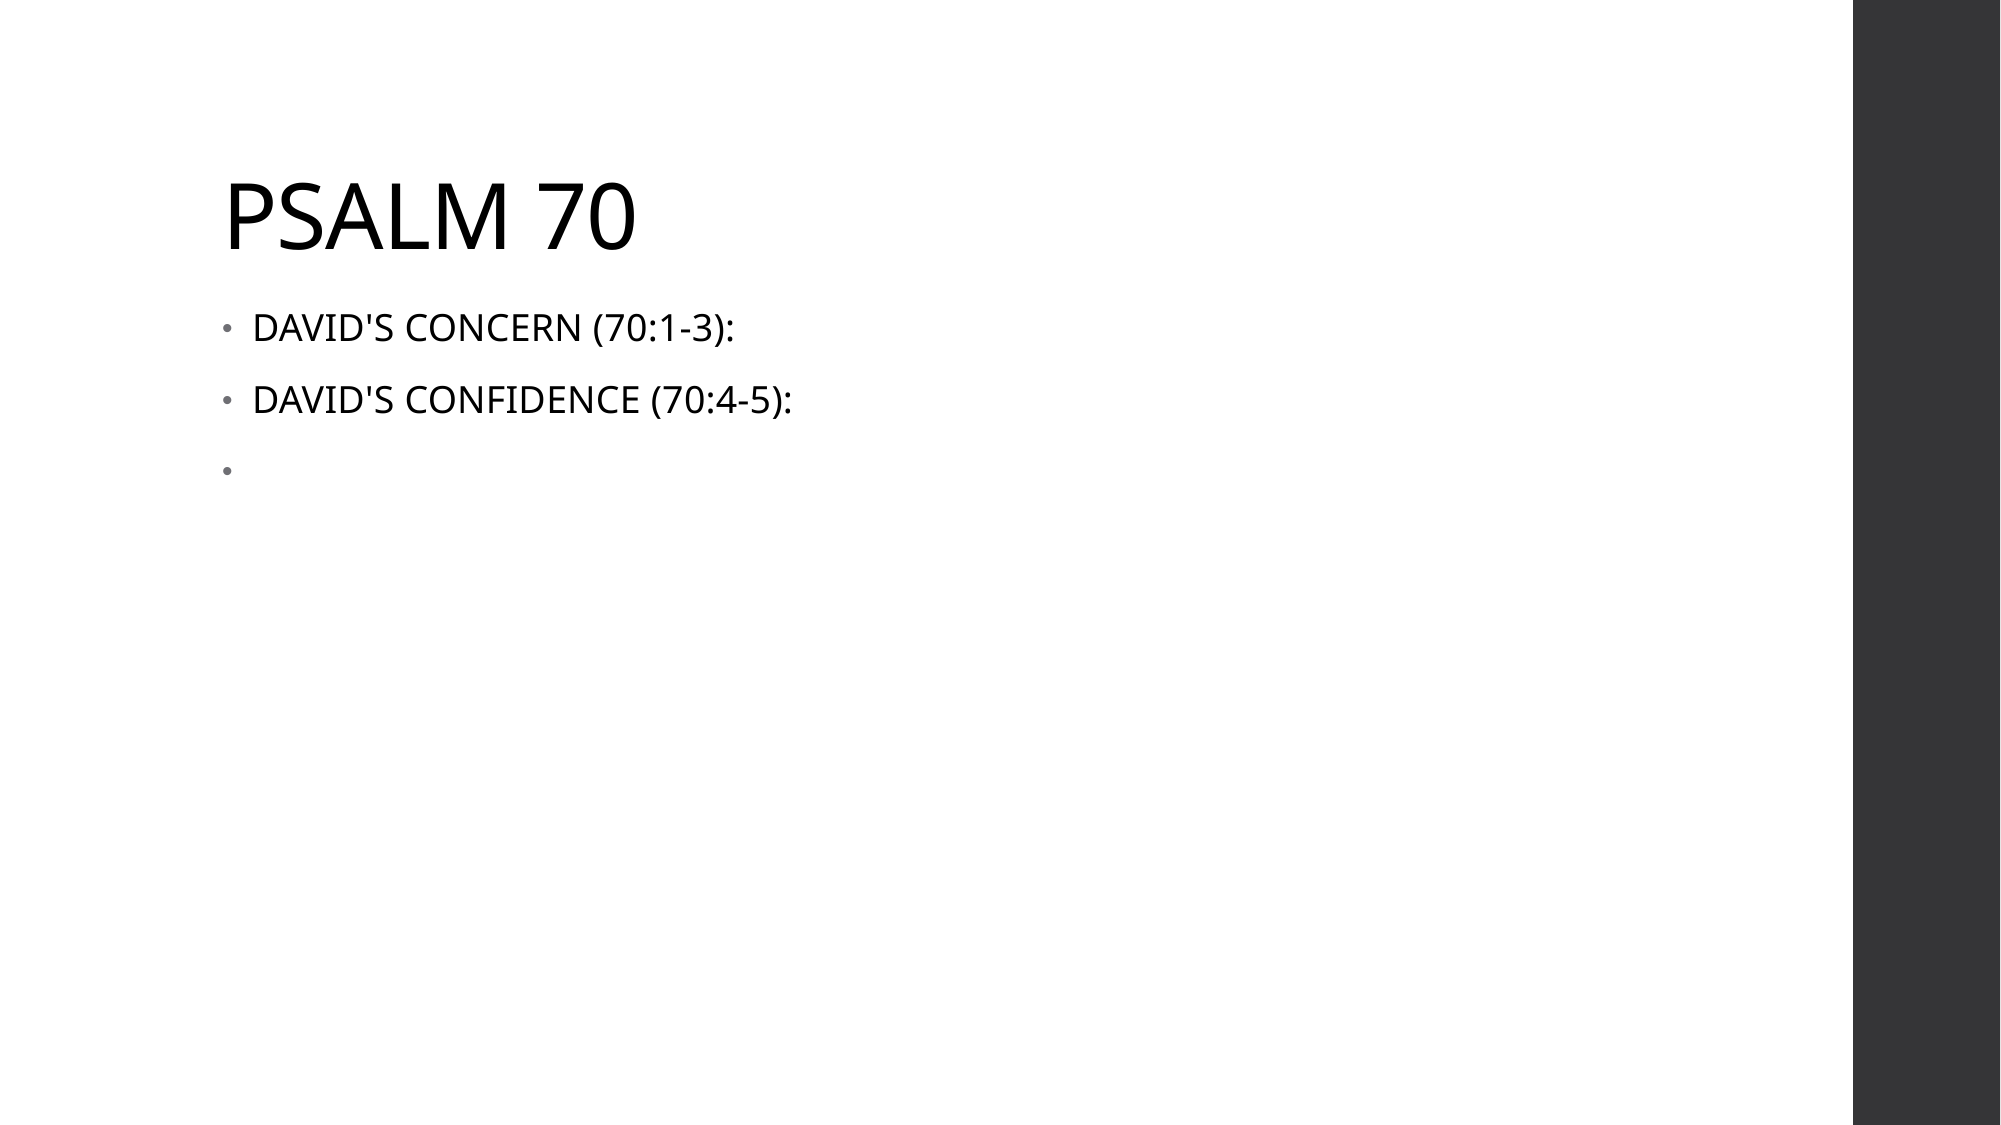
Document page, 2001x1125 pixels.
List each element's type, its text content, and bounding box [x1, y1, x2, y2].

list DAVID'S CONCERN (70:1-3): DAVID'S CONFIDENCE (70:4-5): [206, 299, 1617, 1014]
title PSALM 70 [206, 60, 1797, 278]
